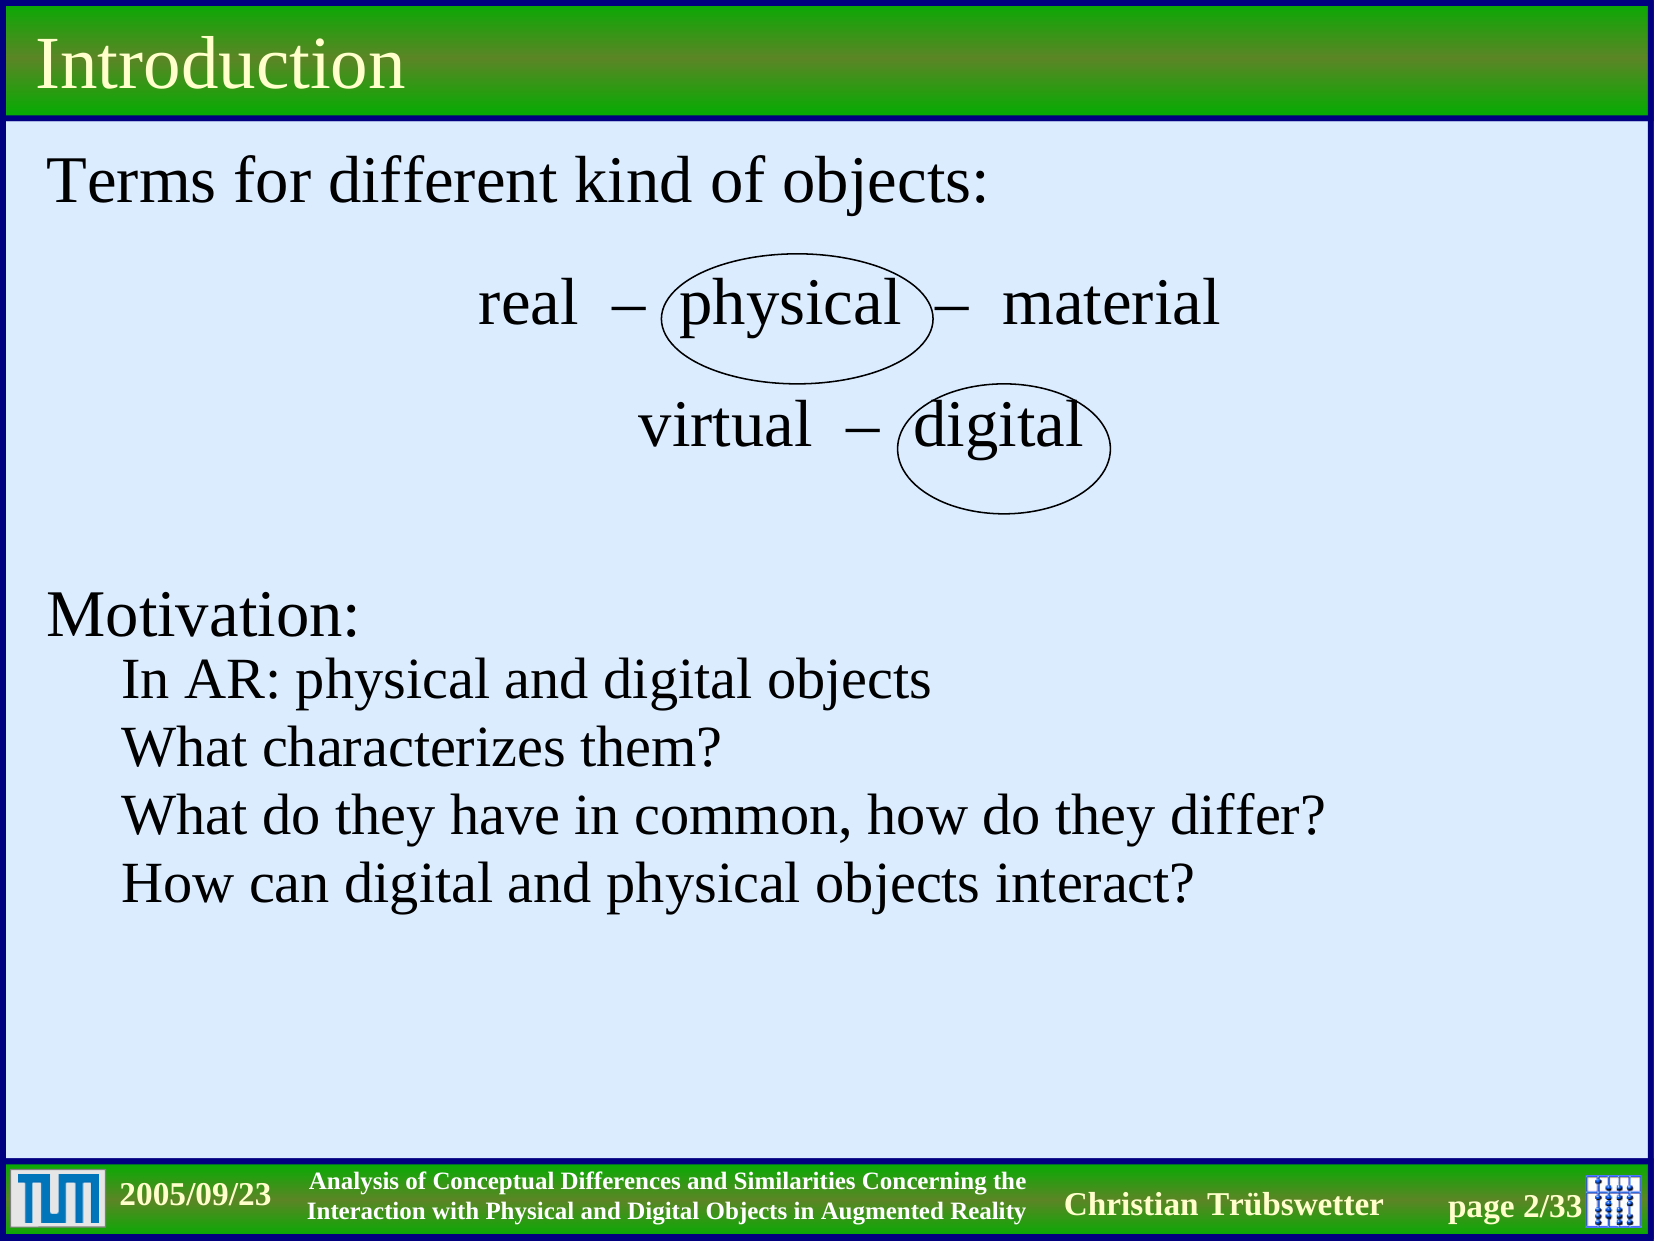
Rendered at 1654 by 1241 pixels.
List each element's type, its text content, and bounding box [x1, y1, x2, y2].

picture [1585, 1175, 1642, 1228]
picture [18, 1174, 99, 1223]
list Terms for different kind of objects: real – physical – material virtual – digital Motivation: In AR: physical and digital objects What characterizes them? What do they have in common, how do they differ? How can digital and physical objects interact? [29, 147, 1622, 1140]
title Introduction [35, 0, 1628, 176]
